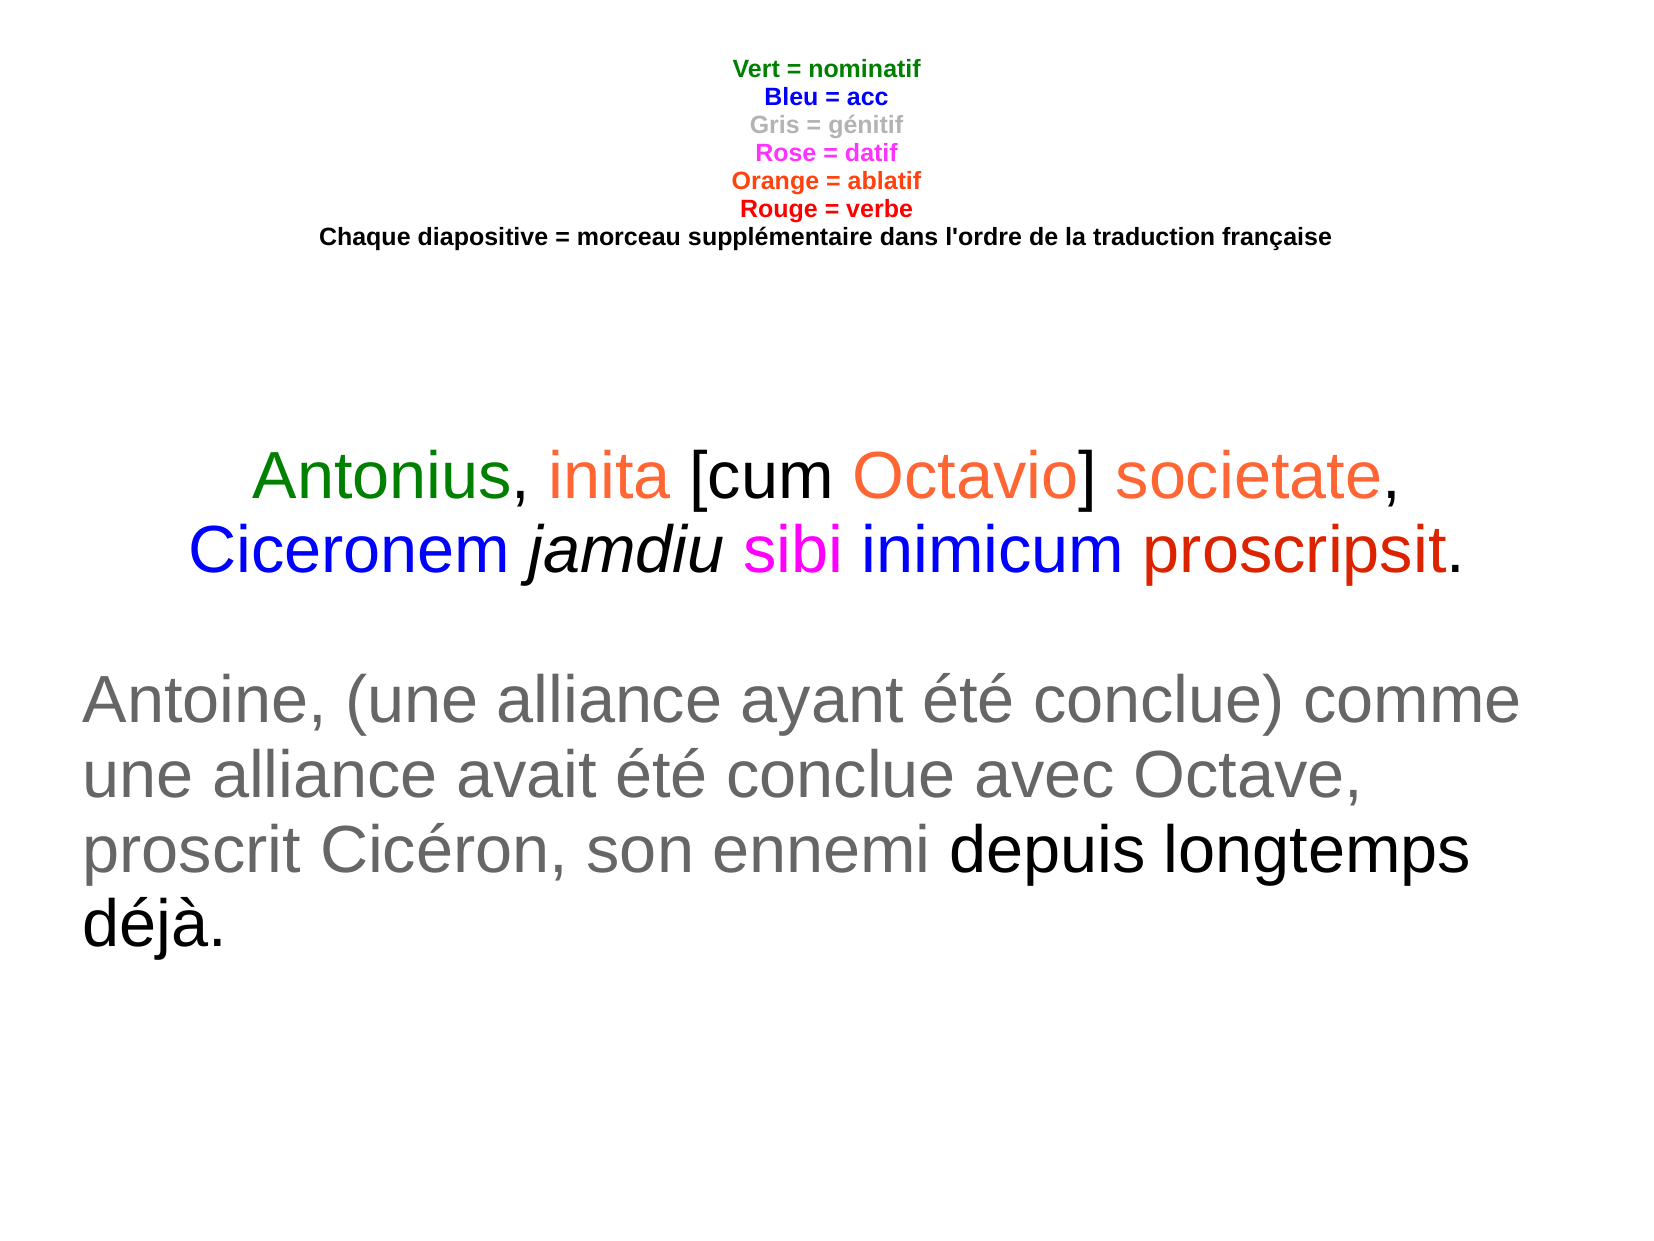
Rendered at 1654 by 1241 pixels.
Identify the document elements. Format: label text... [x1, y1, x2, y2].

subtitle Antonius, inita [cum Octavio] societate, Ciceronem jamdiu sibi inimicum proscripsit. Antoine, (une alliance ayant été conclue) comme une alliance avait été conclue avec Octave, proscrit Cicéron, son ennemi depuis longtemps déjà. [82, 290, 1571, 1109]
title Vert = nominatif Bleu = acc Gris = génitif Rose = datif Orange = ablatif Rouge = verbe Chaque diapositive = morceau supplémentaire dans l'ordre de la traduction française [82, 49, 1571, 257]
